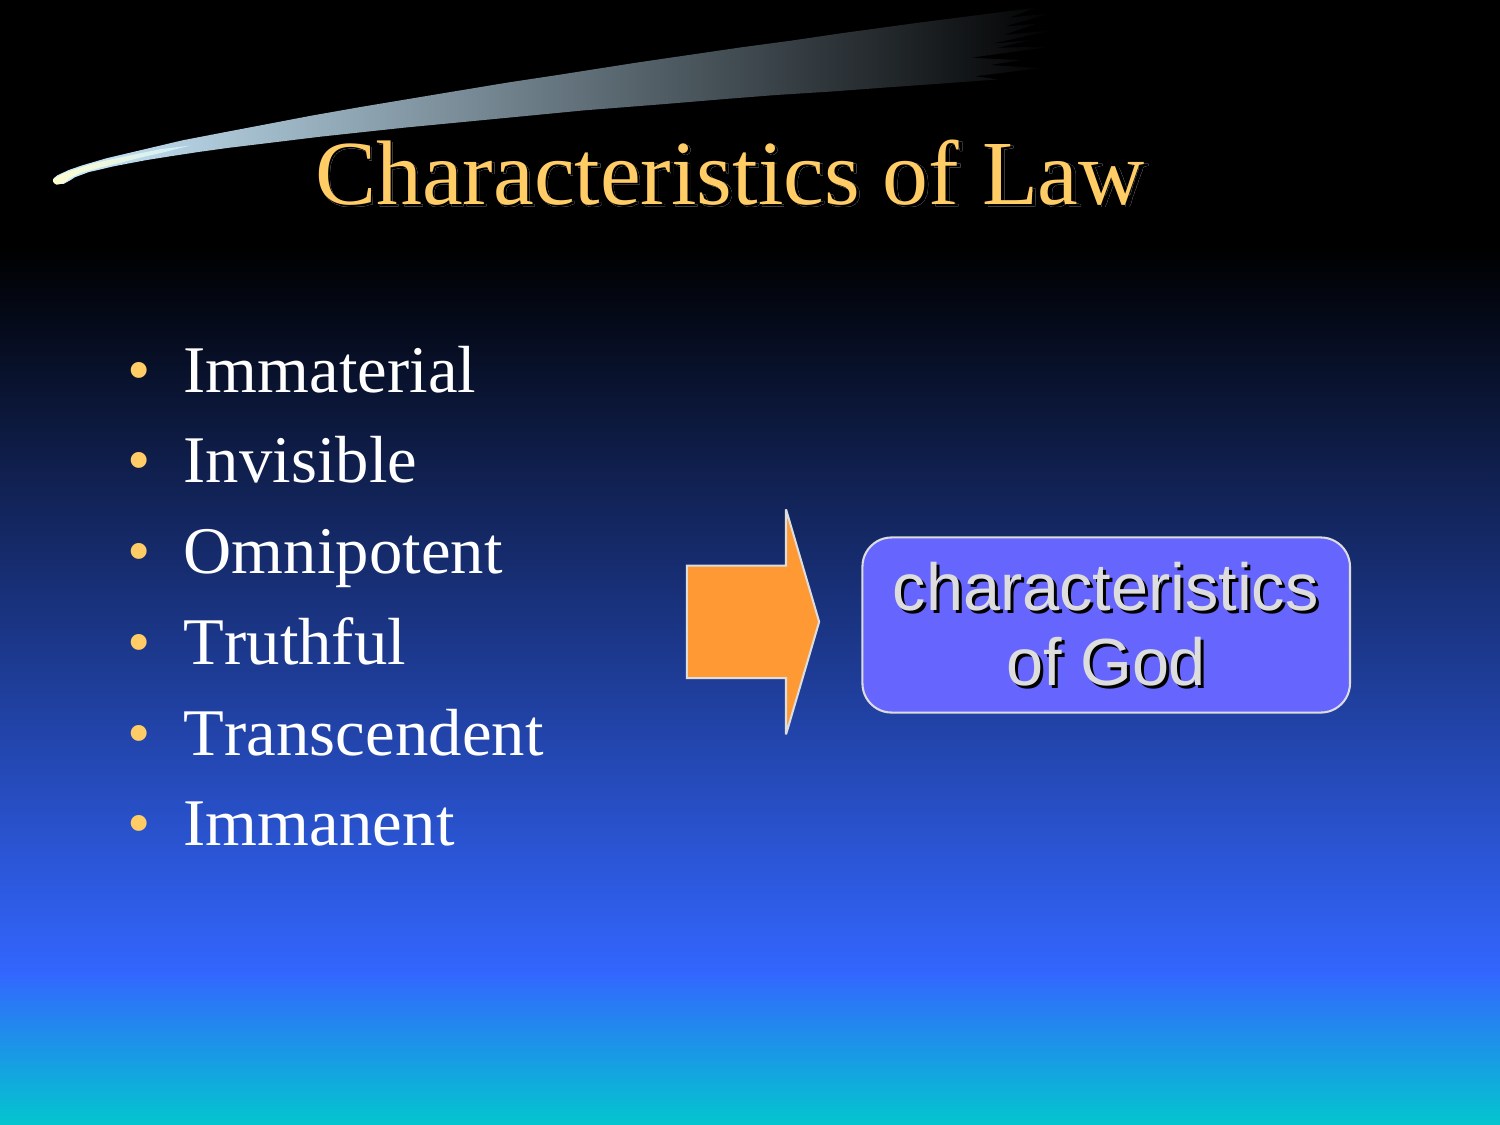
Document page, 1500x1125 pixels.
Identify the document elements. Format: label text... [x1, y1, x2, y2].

text_box [686, 509, 820, 735]
text_box characteristics of God [862, 537, 1351, 713]
list Immaterial Invisible Omnipotent Truthful Transcendent Immanent [112, 324, 1388, 1001]
title Characteristics of Law [300, 79, 1463, 268]
